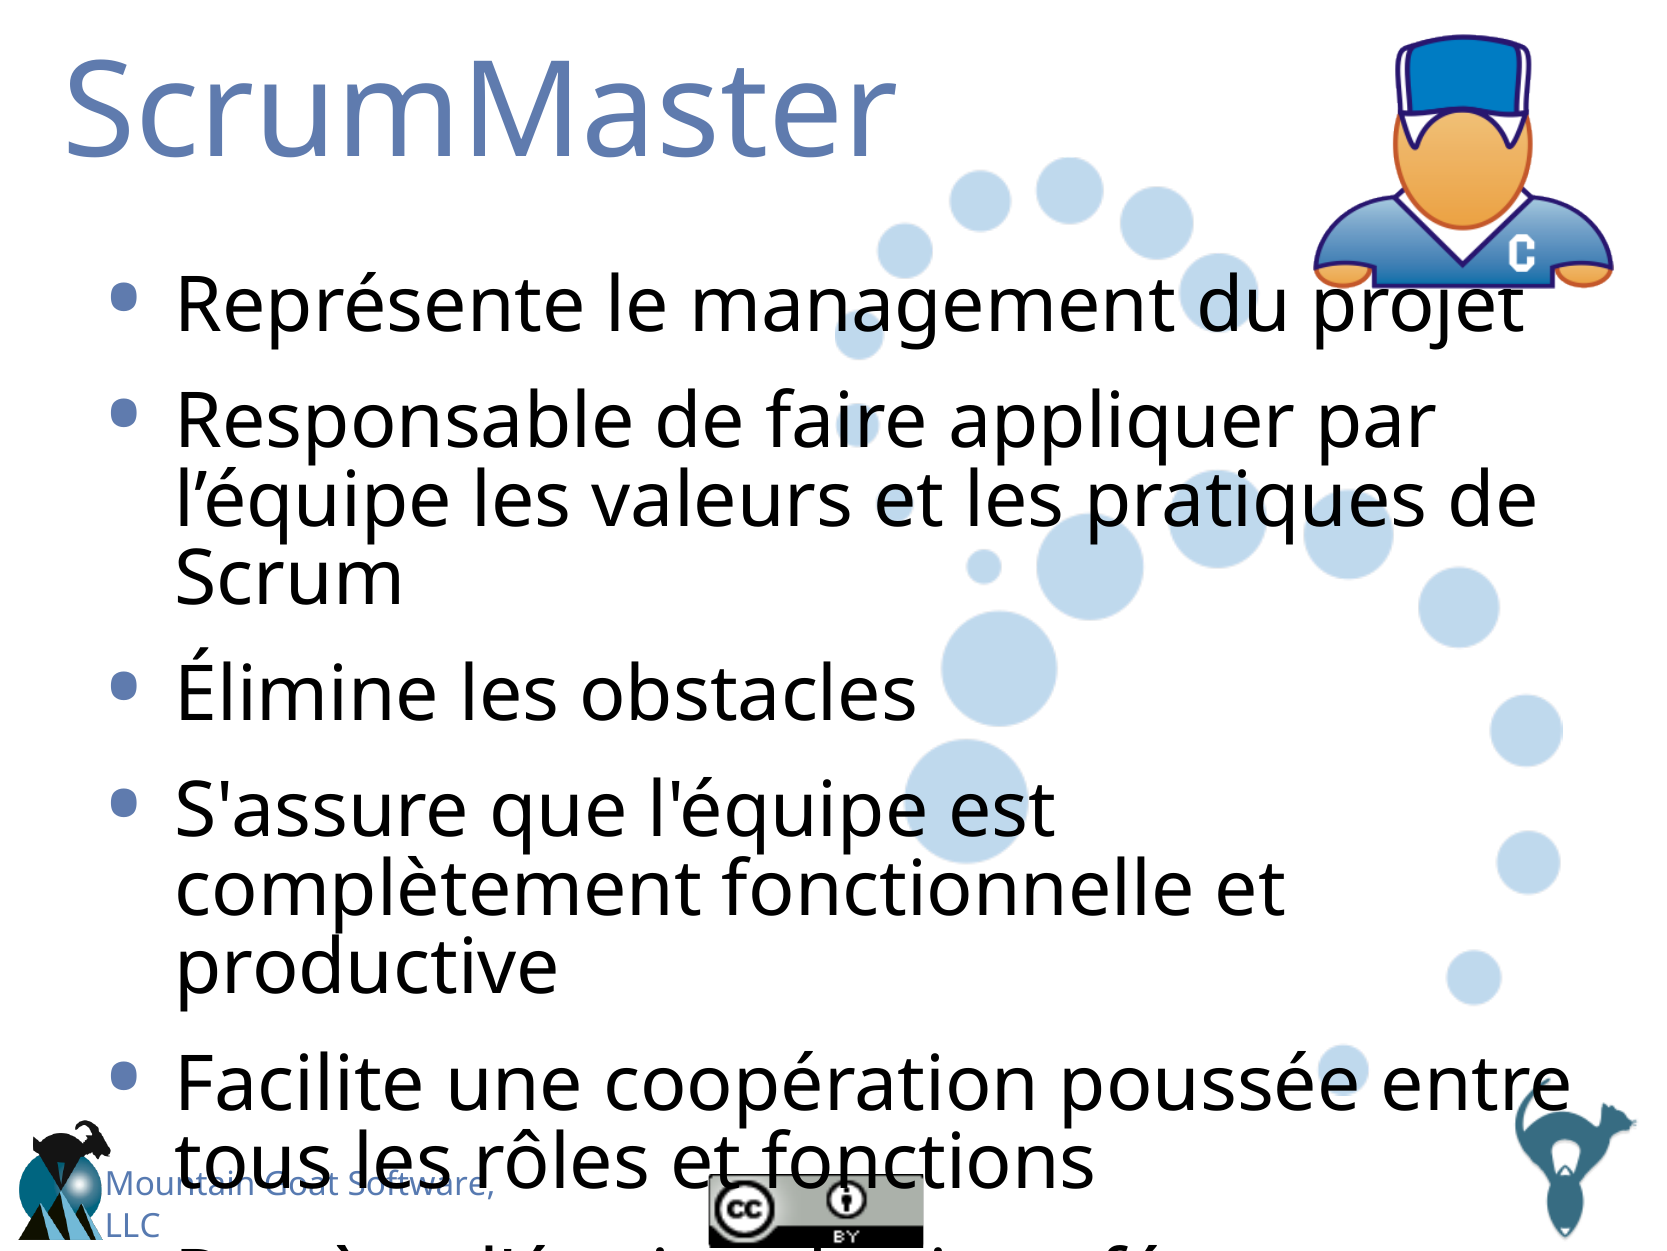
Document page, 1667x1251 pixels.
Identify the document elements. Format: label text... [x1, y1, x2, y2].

picture [1472, 1068, 1667, 1251]
picture [835, 34, 1614, 289]
picture [18, 1120, 111, 1240]
list Représente le management du projet Responsable de faire appliquer par l’équipe les valeurs et les pratiques de Scrum Élimine les obstacles S'assure que l'équipe est complètement fonctionnelle et productive Facilite une coopération poussée entre tous les rôles et fonctions Protège l'équipe des interférences extérieures [96, 262, 1609, 1237]
title ScrumMaster [56, 18, 1609, 194]
